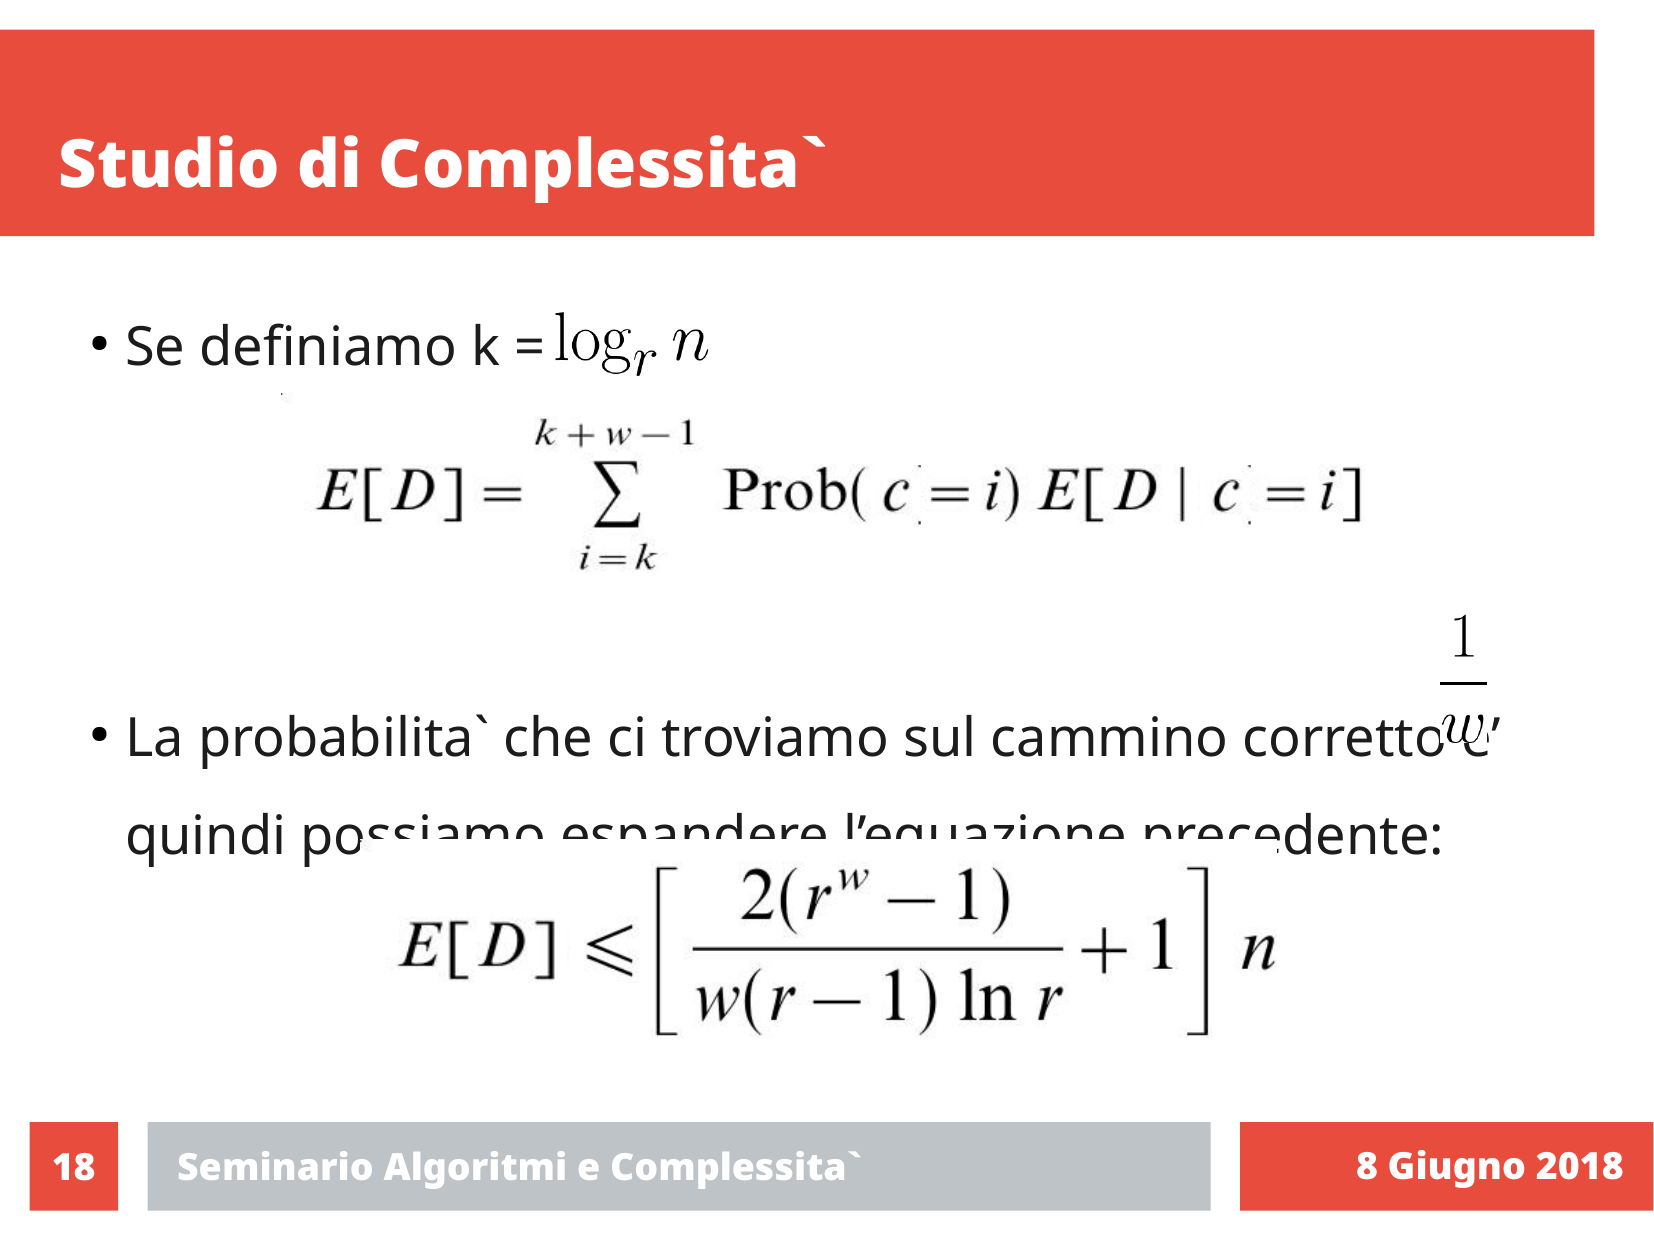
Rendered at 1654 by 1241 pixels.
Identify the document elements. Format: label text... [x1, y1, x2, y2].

picture [281, 392, 1366, 601]
picture [360, 839, 1277, 1064]
text_box Se definiamo k = La probabilita` che ci troviamo sul cammino corretto e’ quindi possiamo espandere l’equazione precedente: [75, 300, 1531, 966]
picture [1440, 614, 1487, 743]
picture [554, 312, 720, 376]
title Studio di Complessita` [59, 59, 1595, 207]
list [59, 324, 1565, 1093]
